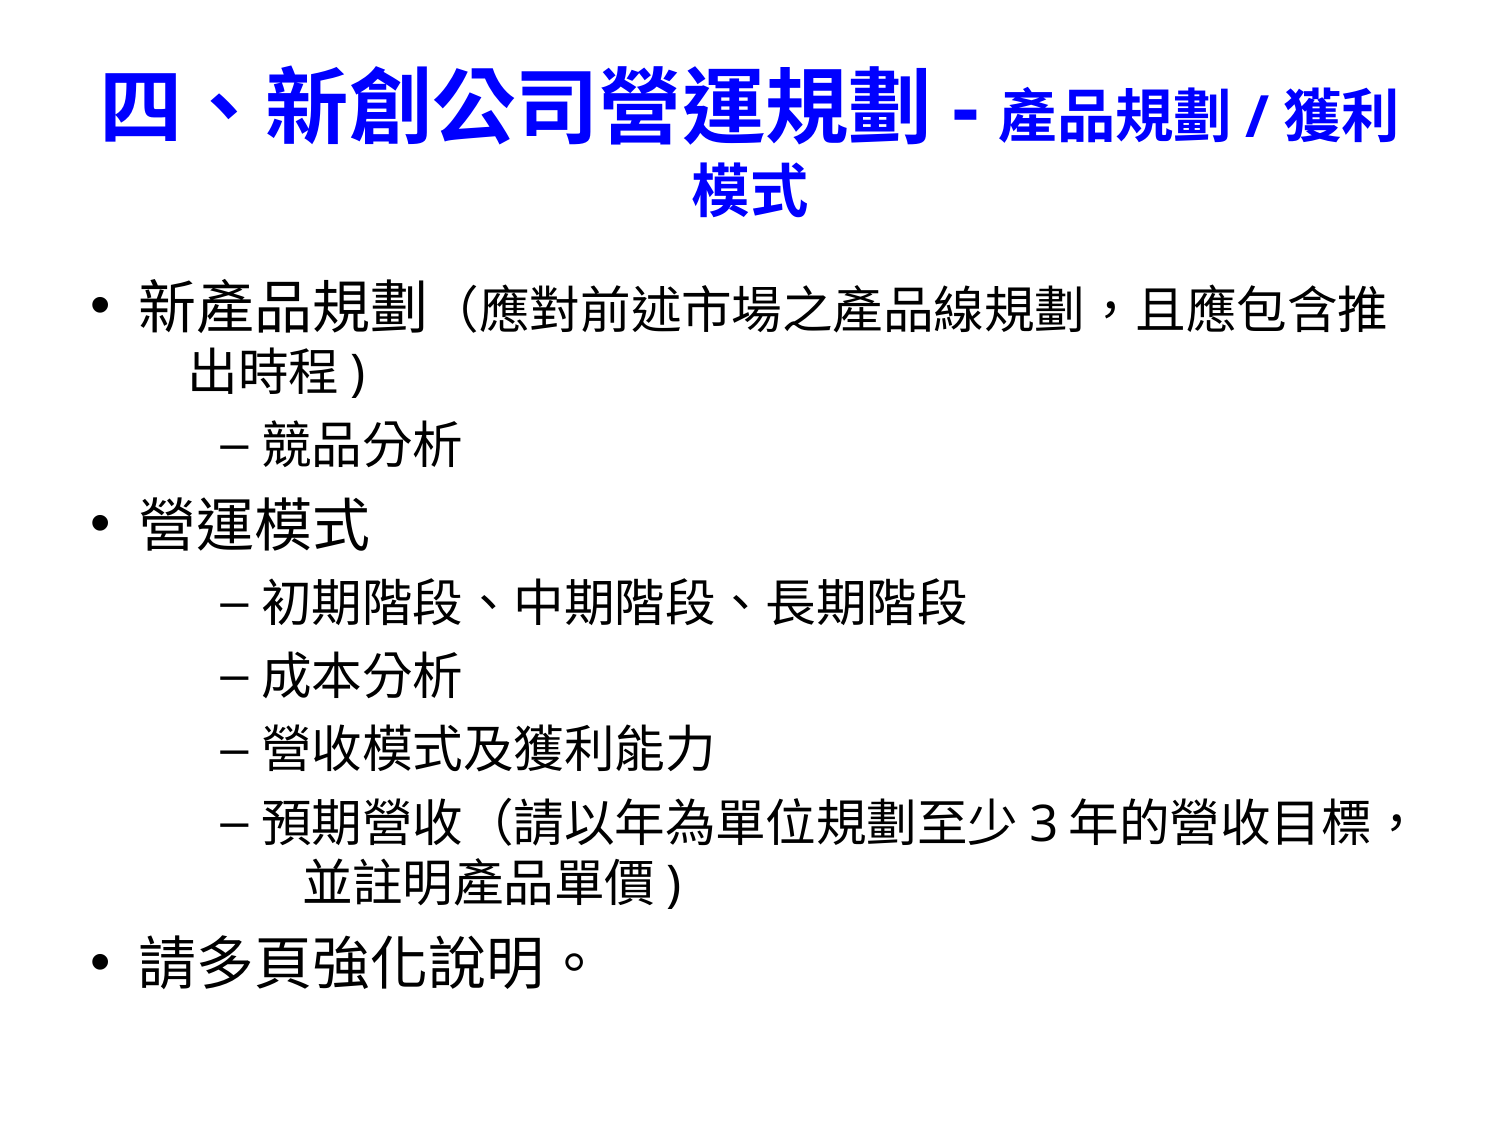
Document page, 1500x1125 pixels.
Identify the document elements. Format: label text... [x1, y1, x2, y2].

list 新產品規劃（應對前述市場之產品線規劃，且應包含推出時程) 競品分析 營運模式 初期階段、中期階段、長期階段 成本分析 營收模式及獲利能力 預期營收（請以年為單位規劃至少3年的營收目標，並註明產品單價) 請多頁強化說明。 [41, 193, 1471, 1068]
title 四、新創公司營運規劃-產品規劃/獲利模式 [41, 7, 1471, 193]
